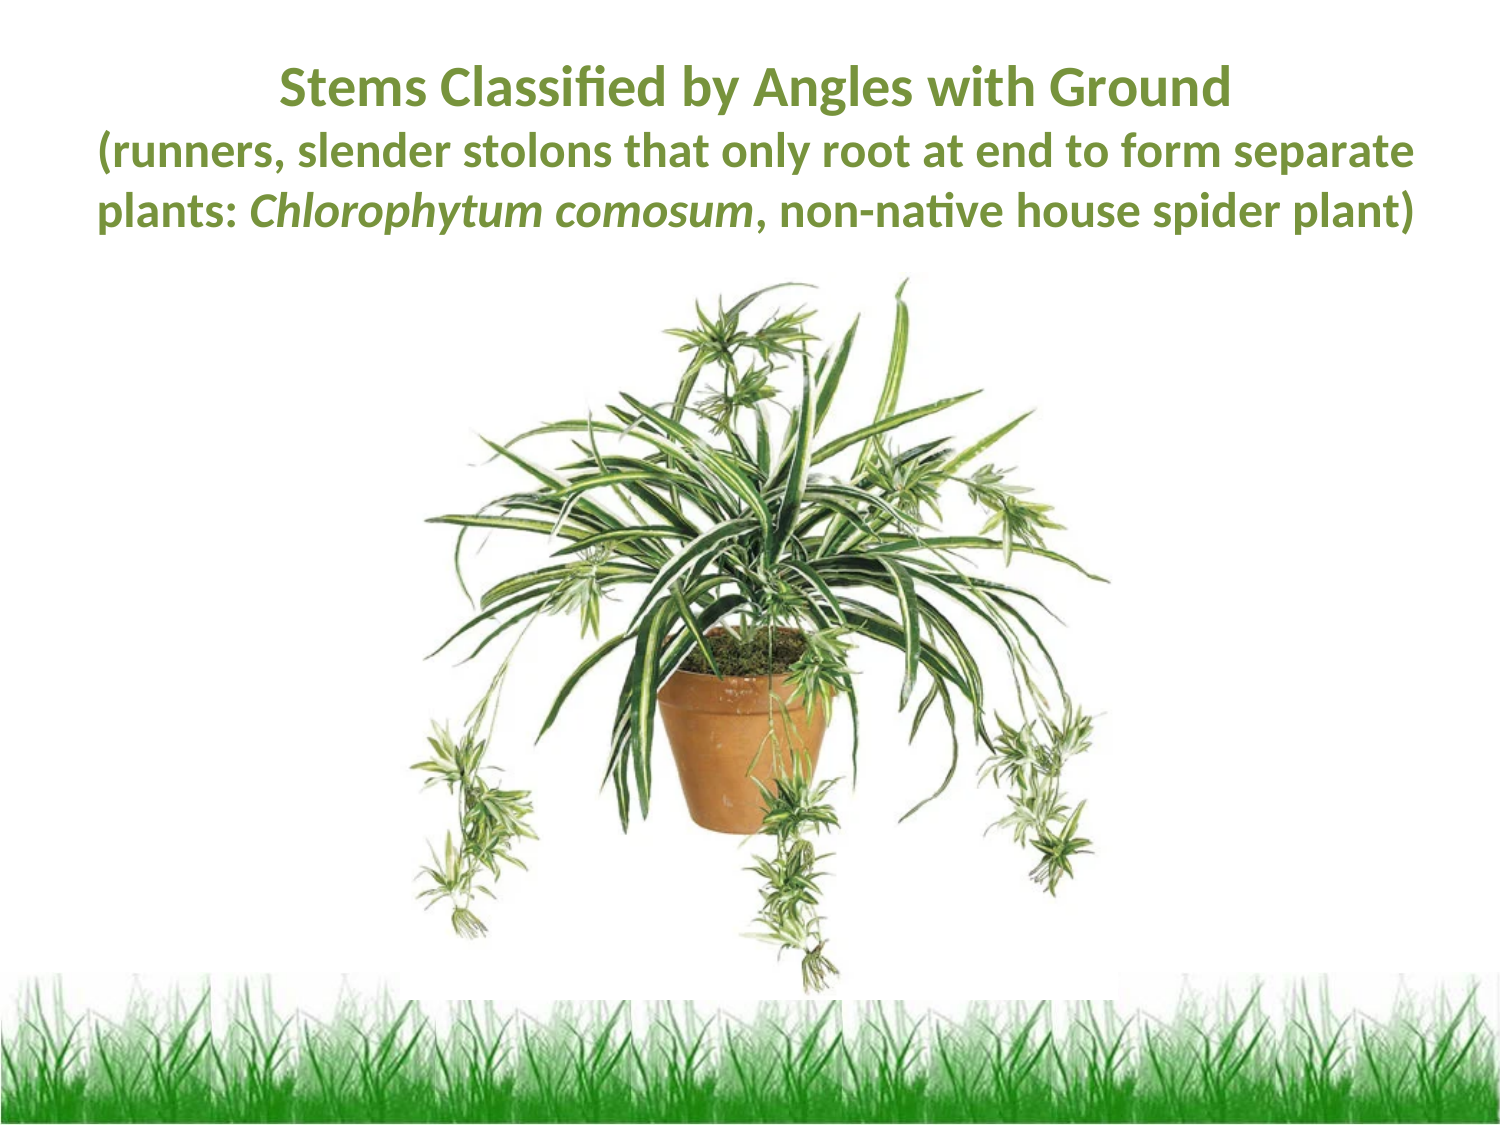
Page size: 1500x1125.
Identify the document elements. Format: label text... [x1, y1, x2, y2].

title Stems Classified by Angles with Ground (runners, slender stolons that only root at end to form separate plants: Chlorophytum comosum, non-native house spider plant) [58, 10, 1455, 276]
picture [0, 272, 1500, 1125]
